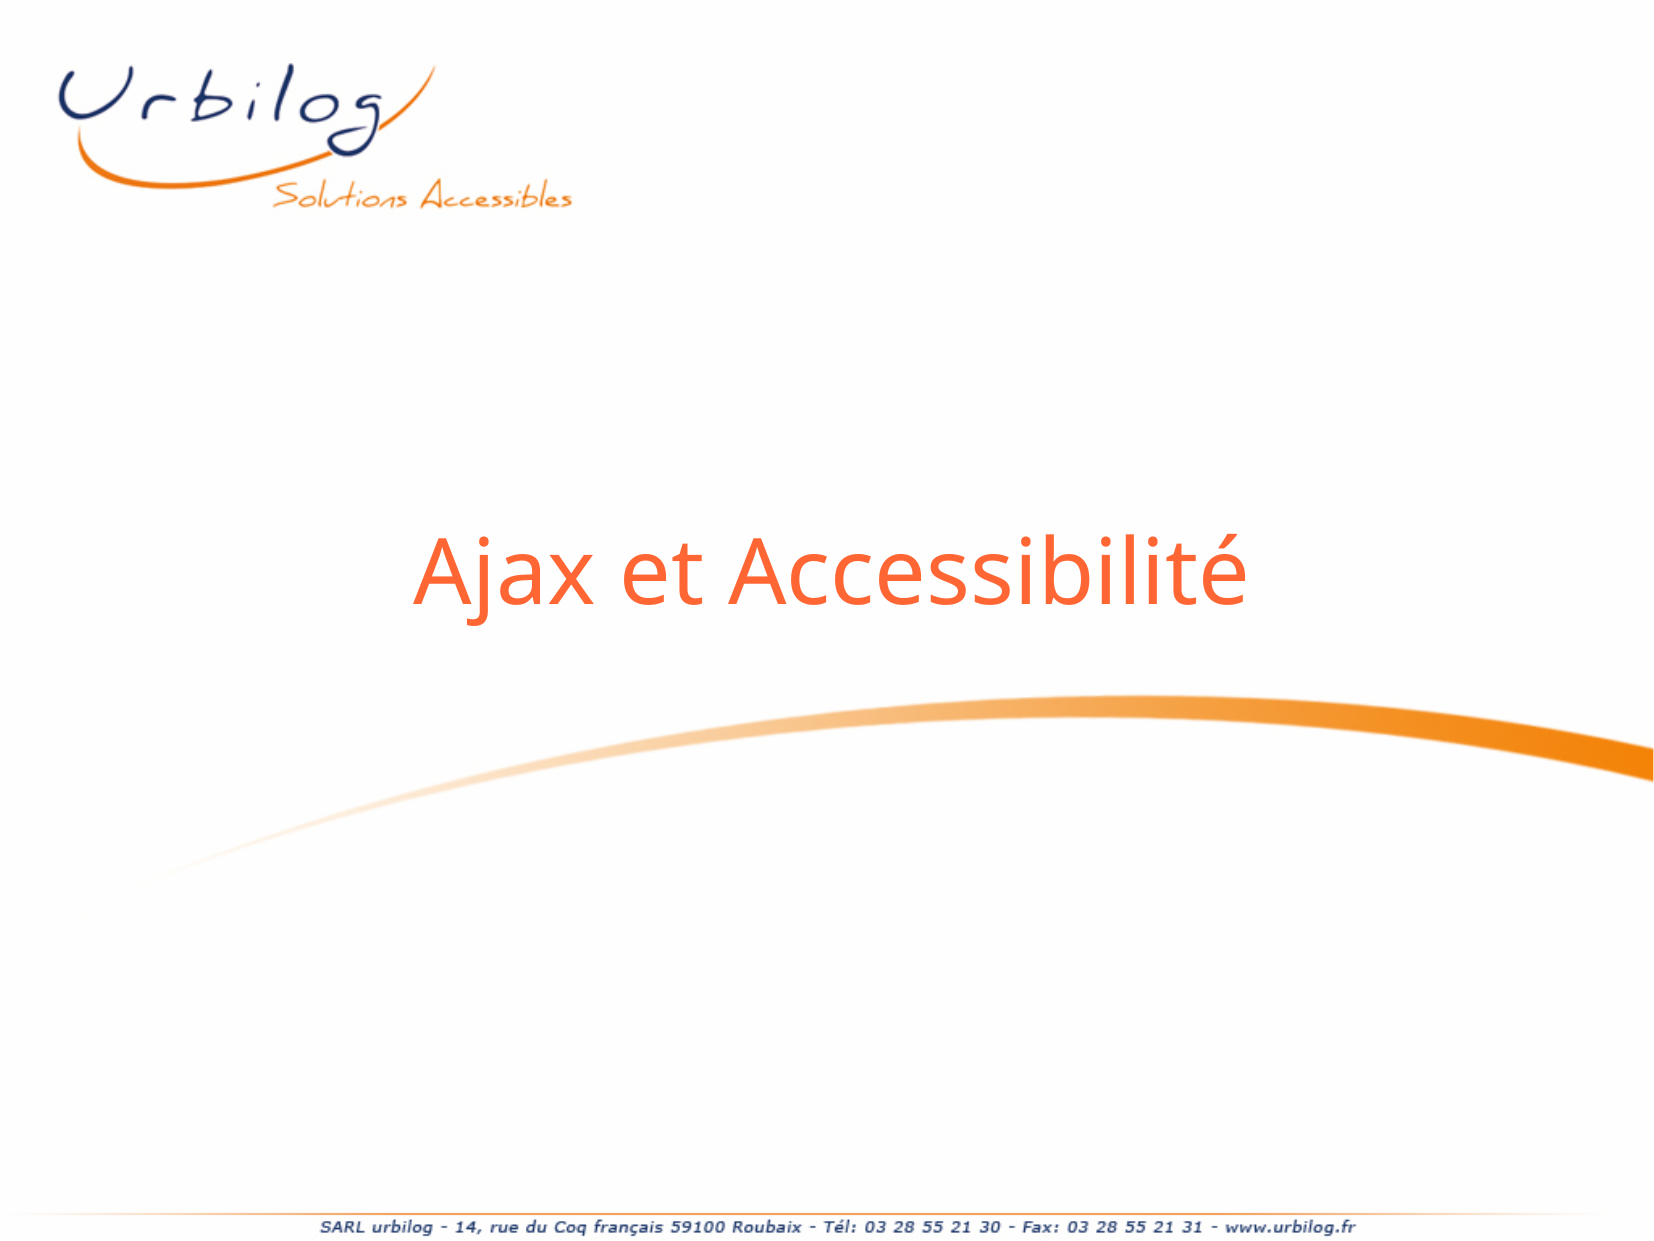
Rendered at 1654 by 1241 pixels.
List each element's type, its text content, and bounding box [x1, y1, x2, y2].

title Ajax et Accessibilité [88, 472, 1577, 665]
picture [0, 0, 1654, 1241]
